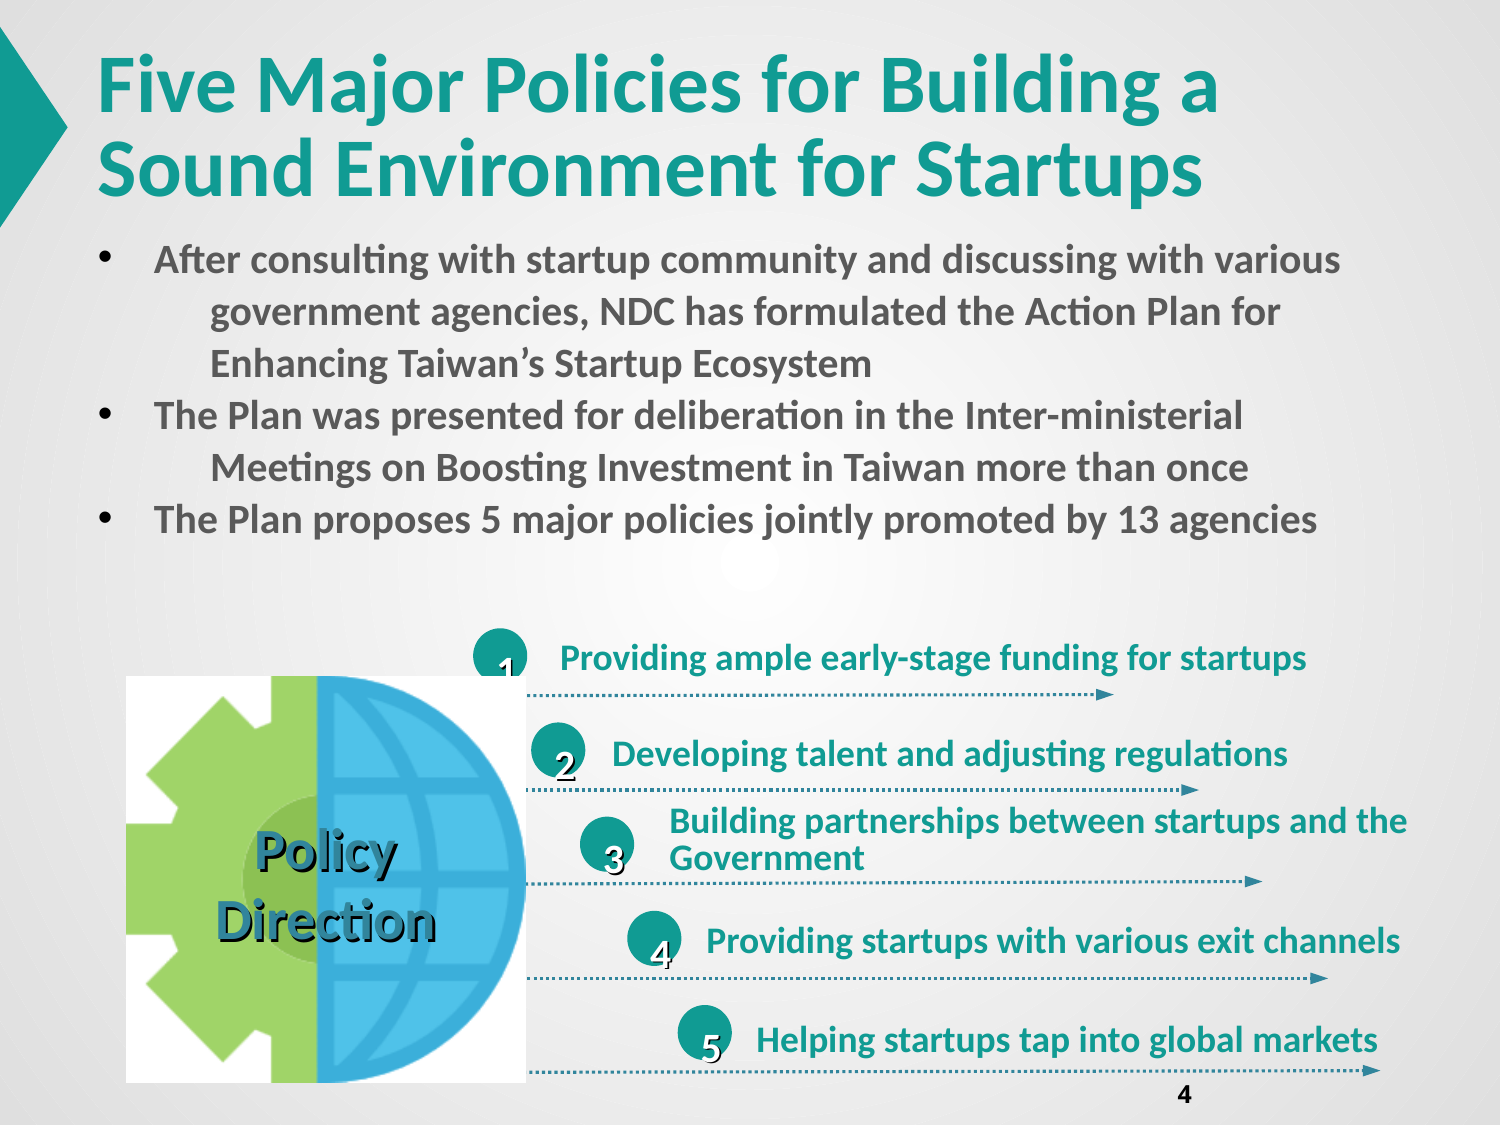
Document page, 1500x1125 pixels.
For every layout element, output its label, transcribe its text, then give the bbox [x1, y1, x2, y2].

text_box Five Major Policies for Building a Sound Environment for Startups [82, 38, 1400, 223]
text_box 5 [677, 1005, 732, 1061]
text_box 2 [531, 722, 586, 778]
text_box Providing startups with various exit channels [691, 909, 1417, 969]
text_box After consulting with startup community and discussing with various government agencies, NDC has formulated the Action Plan for Enhancing Taiwan’s Startup Ecosystem The Plan was presented for deliberation in the Inter-ministerial Meetings on Boosting Investment in Taiwan more than once The Plan proposes 5 major policies jointly promoted by 13 agencies [83, 222, 1423, 550]
text_box 1 [473, 628, 528, 676]
text_box 4 [627, 910, 682, 966]
text_box Developing talent and adjusting regulations [597, 721, 1304, 781]
text_box Providing ample early-stage funding for startups [545, 626, 1323, 686]
text_box 4 [1162, 1065, 1500, 1125]
text_box Policy Direction [143, 804, 508, 959]
text_box Building partnerships between startups and the Government [654, 795, 1486, 886]
text_box 4 [657, 950, 663, 958]
text_box Helping startups tap into global markets [741, 1008, 1394, 1068]
picture [126, 676, 526, 1083]
text_box 3 [580, 816, 635, 872]
